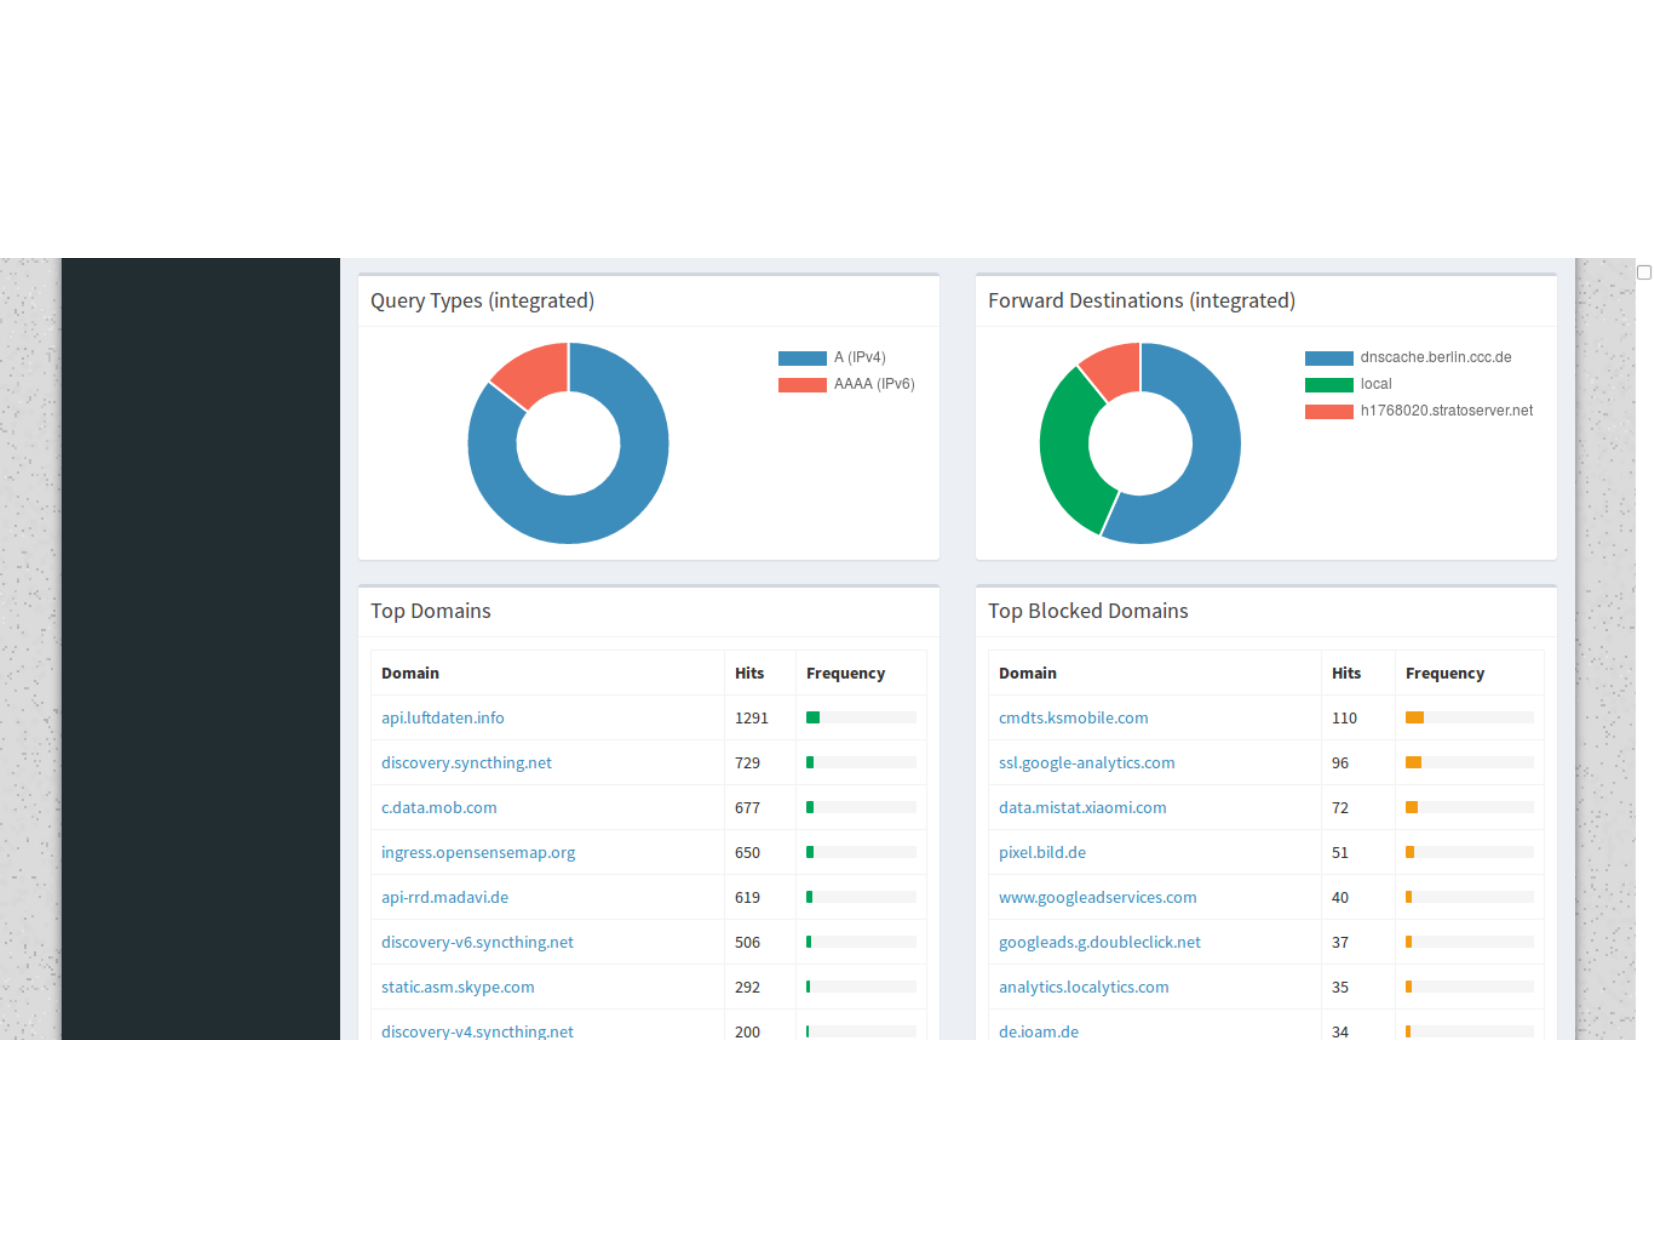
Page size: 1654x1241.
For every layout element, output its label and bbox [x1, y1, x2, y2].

picture [0, 258, 1654, 1040]
